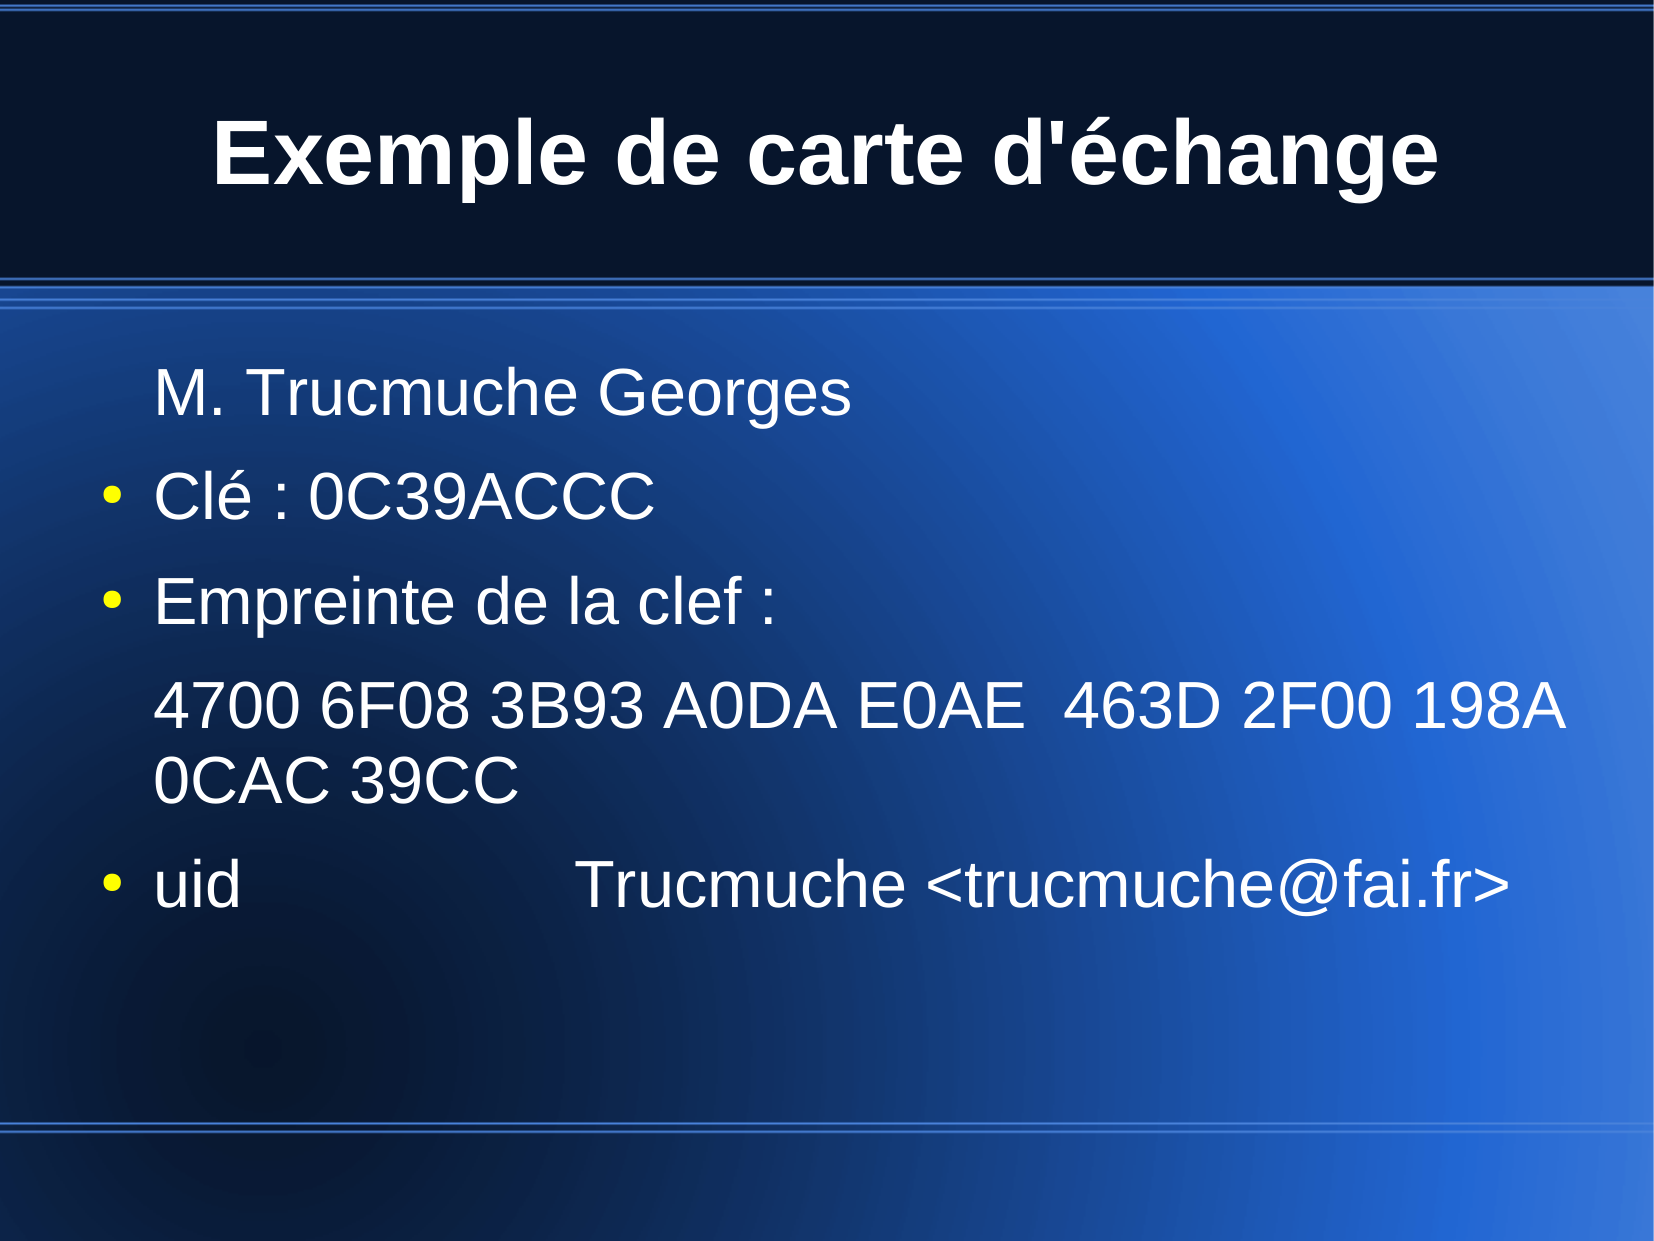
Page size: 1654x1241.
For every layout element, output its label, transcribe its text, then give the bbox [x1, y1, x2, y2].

title Exemple de carte d'échange [82, 49, 1571, 257]
picture [0, 0, 1654, 1241]
list M. Trucmuche Georges Clé : 0C39ACCC Empreinte de la clef : 4700 6F08 3B93 A0DA E0AE 463D 2F00 198A 0CAC 39CC uid Trucmuche <trucmuche@fai.fr> [82, 355, 1571, 1075]
